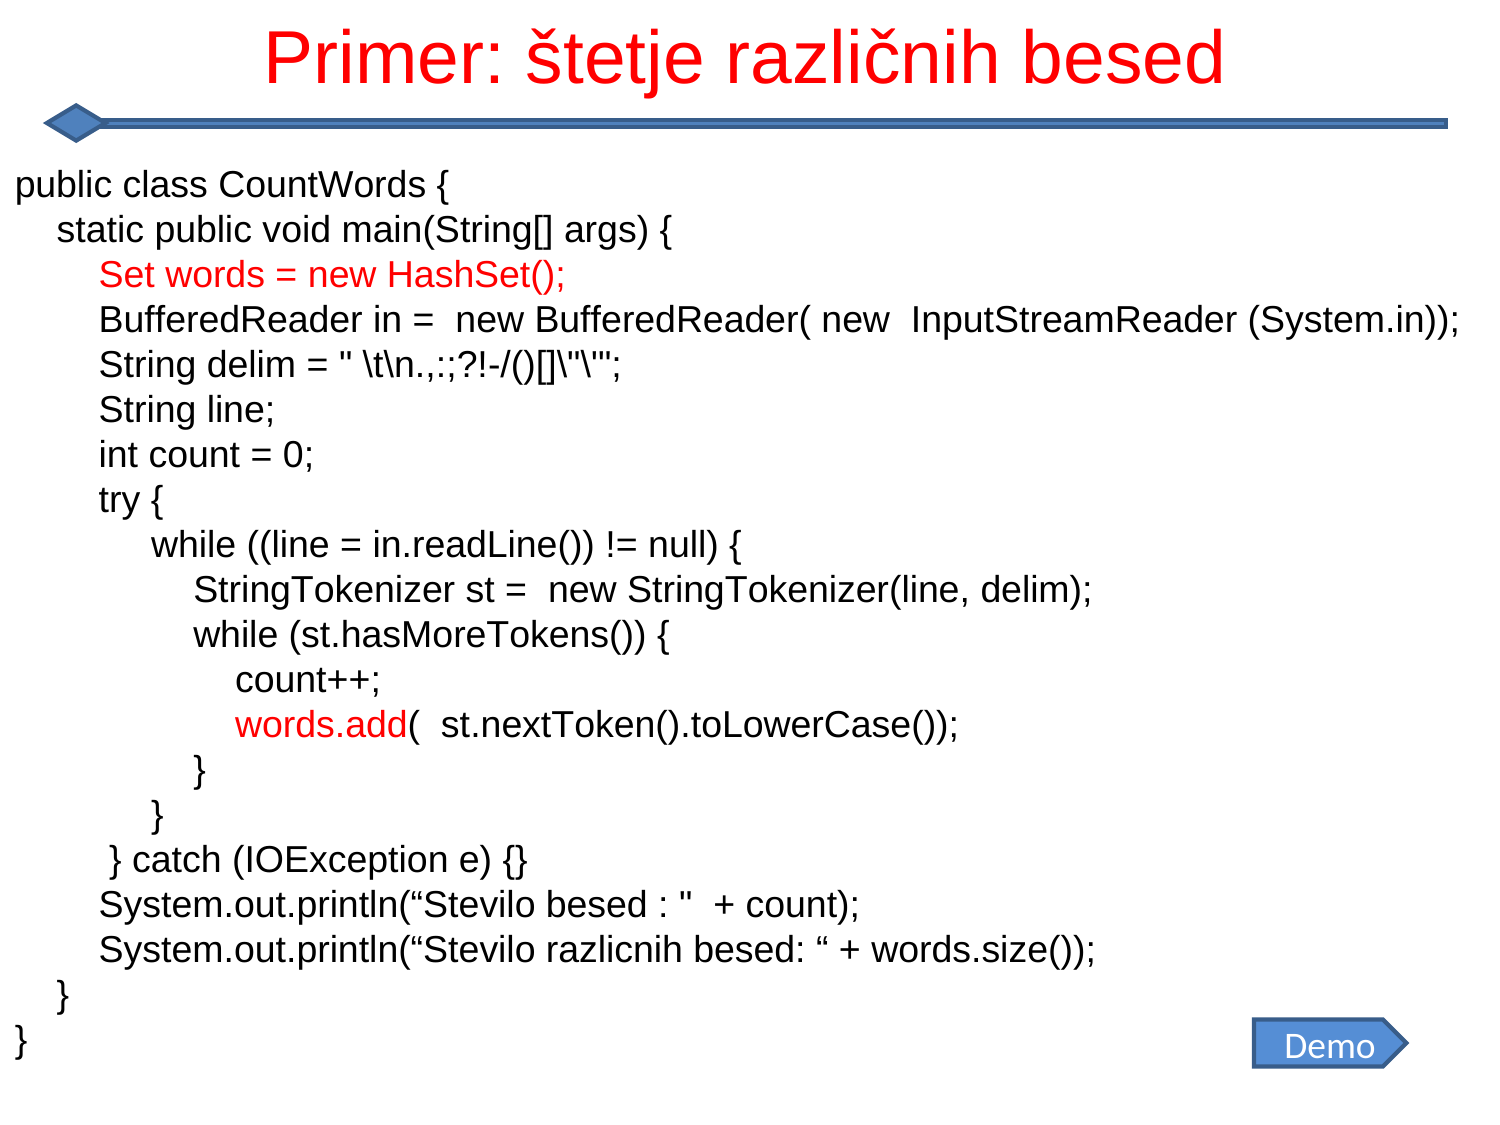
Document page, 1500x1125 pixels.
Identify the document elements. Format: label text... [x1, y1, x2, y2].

title Primer: štetje različnih besed [70, 0, 1421, 108]
text_box public class CountWords { static public void main(String[] args) { Set words = new HashSet(); BufferedReader in = new BufferedReader( new InputStreamReader (System.in)); String delim = " \t\n.,:;?!-/()[]\"\'"; String line; int count = 0; try { while ((line = in.readLine()) != null) { StringTokenizer st = new StringTokenizer(line, delim); while (st.hasMoreTokens()) { count++; words.add( st.nextToken().toLowerCase()); } } } catch (IOException e) {} System.out.println(“Stevilo besed : " + count); System.out.println(“Stevilo razlicnih besed: “ + words.size()); } } [0, 152, 1500, 1068]
text_box Demo [1253, 1019, 1407, 1067]
